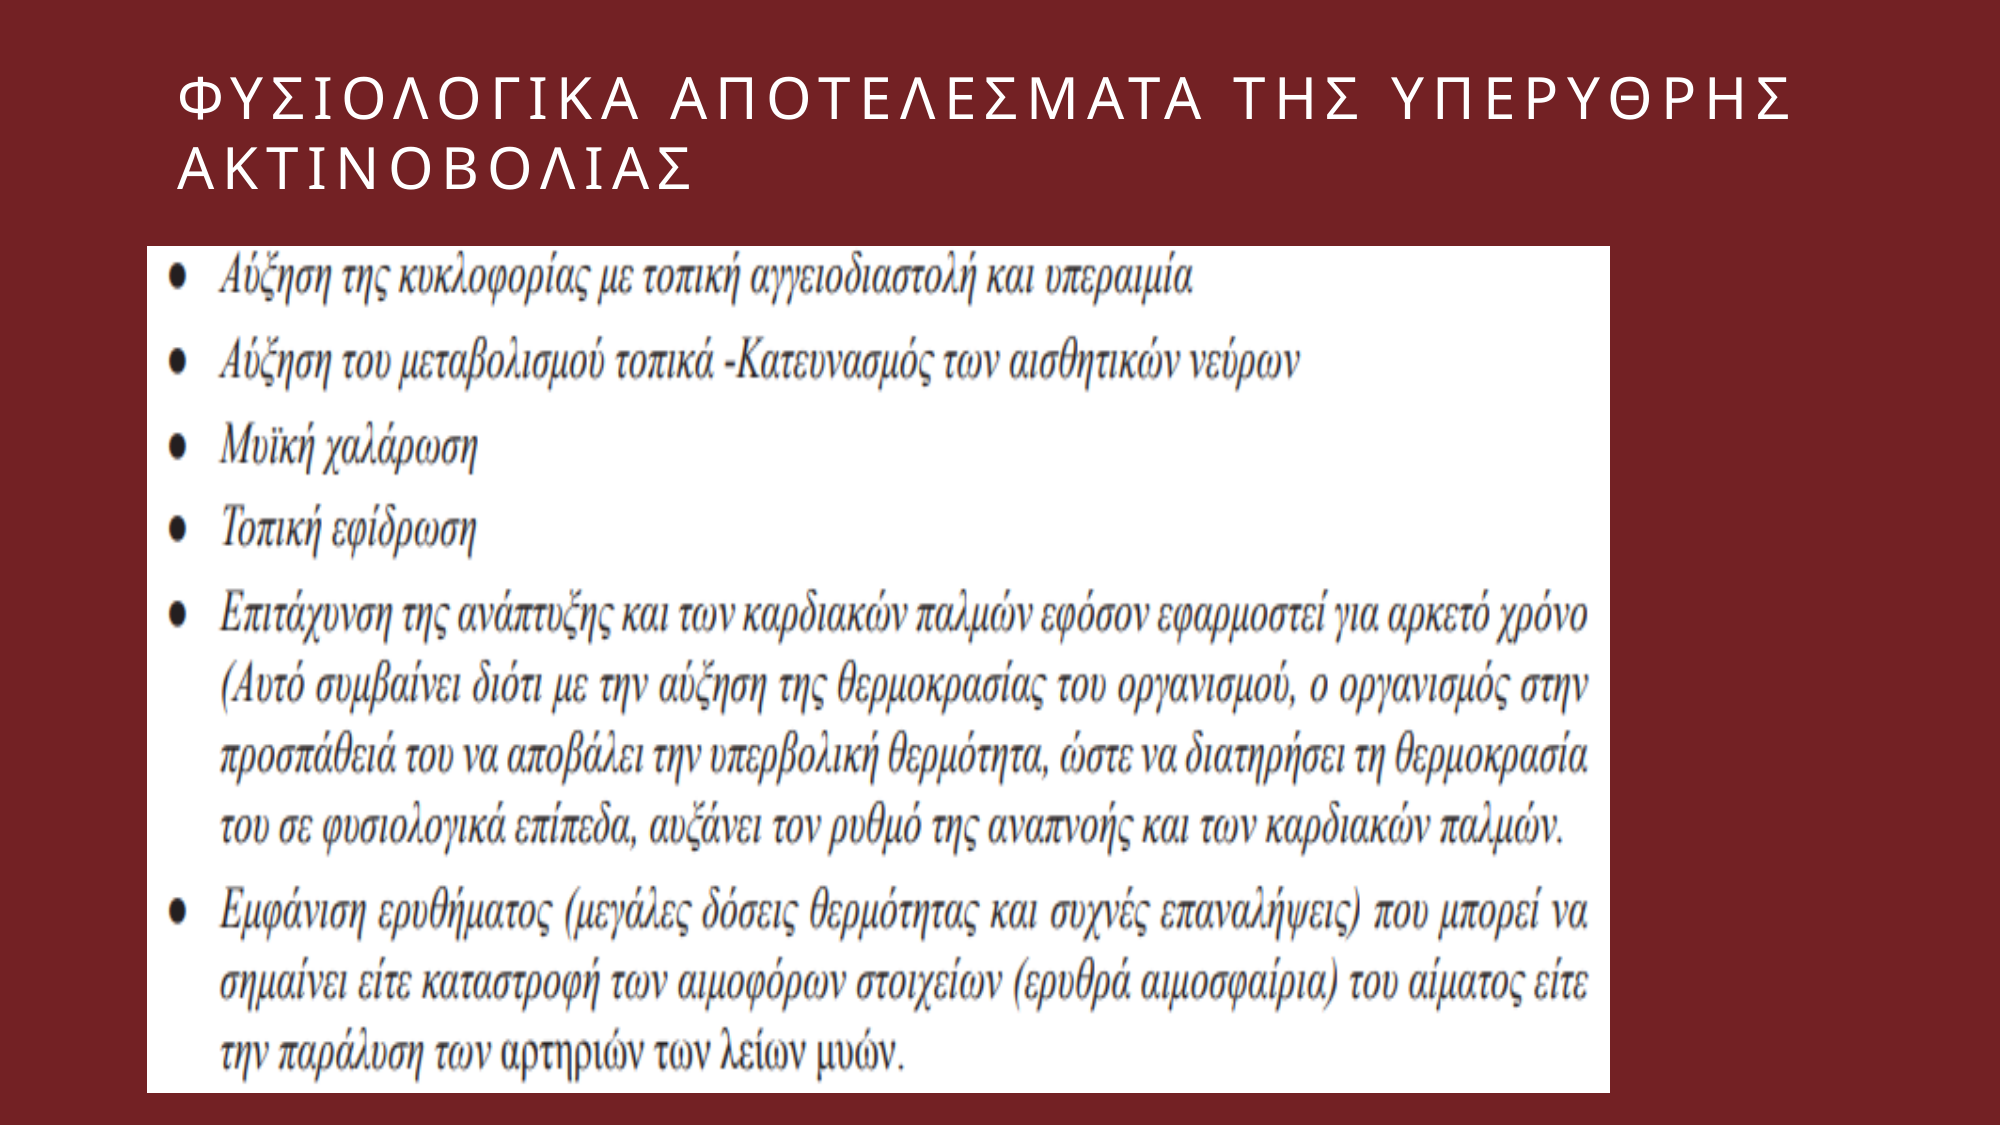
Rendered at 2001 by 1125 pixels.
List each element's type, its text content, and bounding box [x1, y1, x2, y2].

picture [147, 246, 1610, 1093]
title ΦΥΣΙΟΛΟΓΙΚΑ ΑΠΟΤΕΛΕΣΜΑΤΑ ΤΗΣ ΥΠΕΡΥΘΡΗΣ ΑΚΤΙΝΟΒΟΛΙΑΣ [177, 61, 1822, 218]
